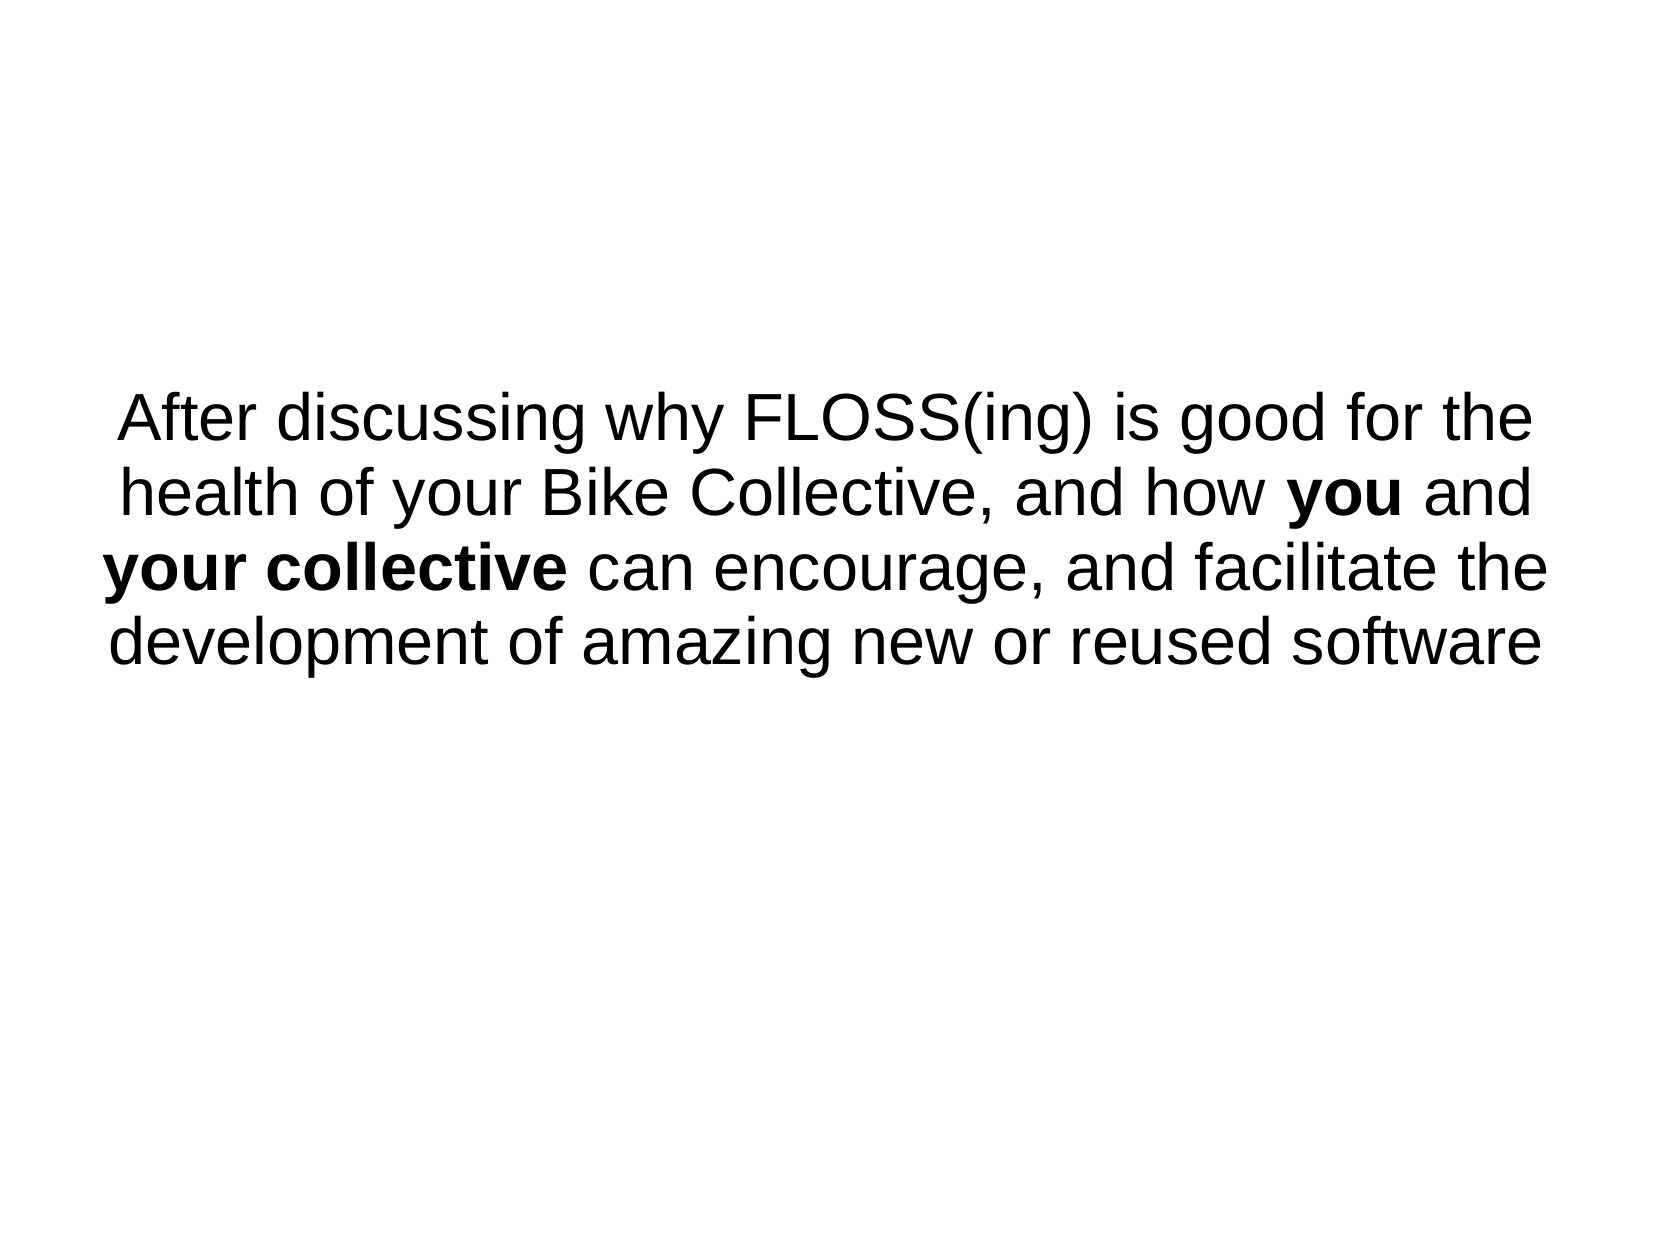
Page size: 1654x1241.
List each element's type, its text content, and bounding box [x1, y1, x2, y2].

subtitle After discussing why FLOSS(ing) is good for the health of your Bike Collective, and how you and your collective can encourage, and facilitate the development of amazing new or reused software [82, 49, 1571, 1010]
